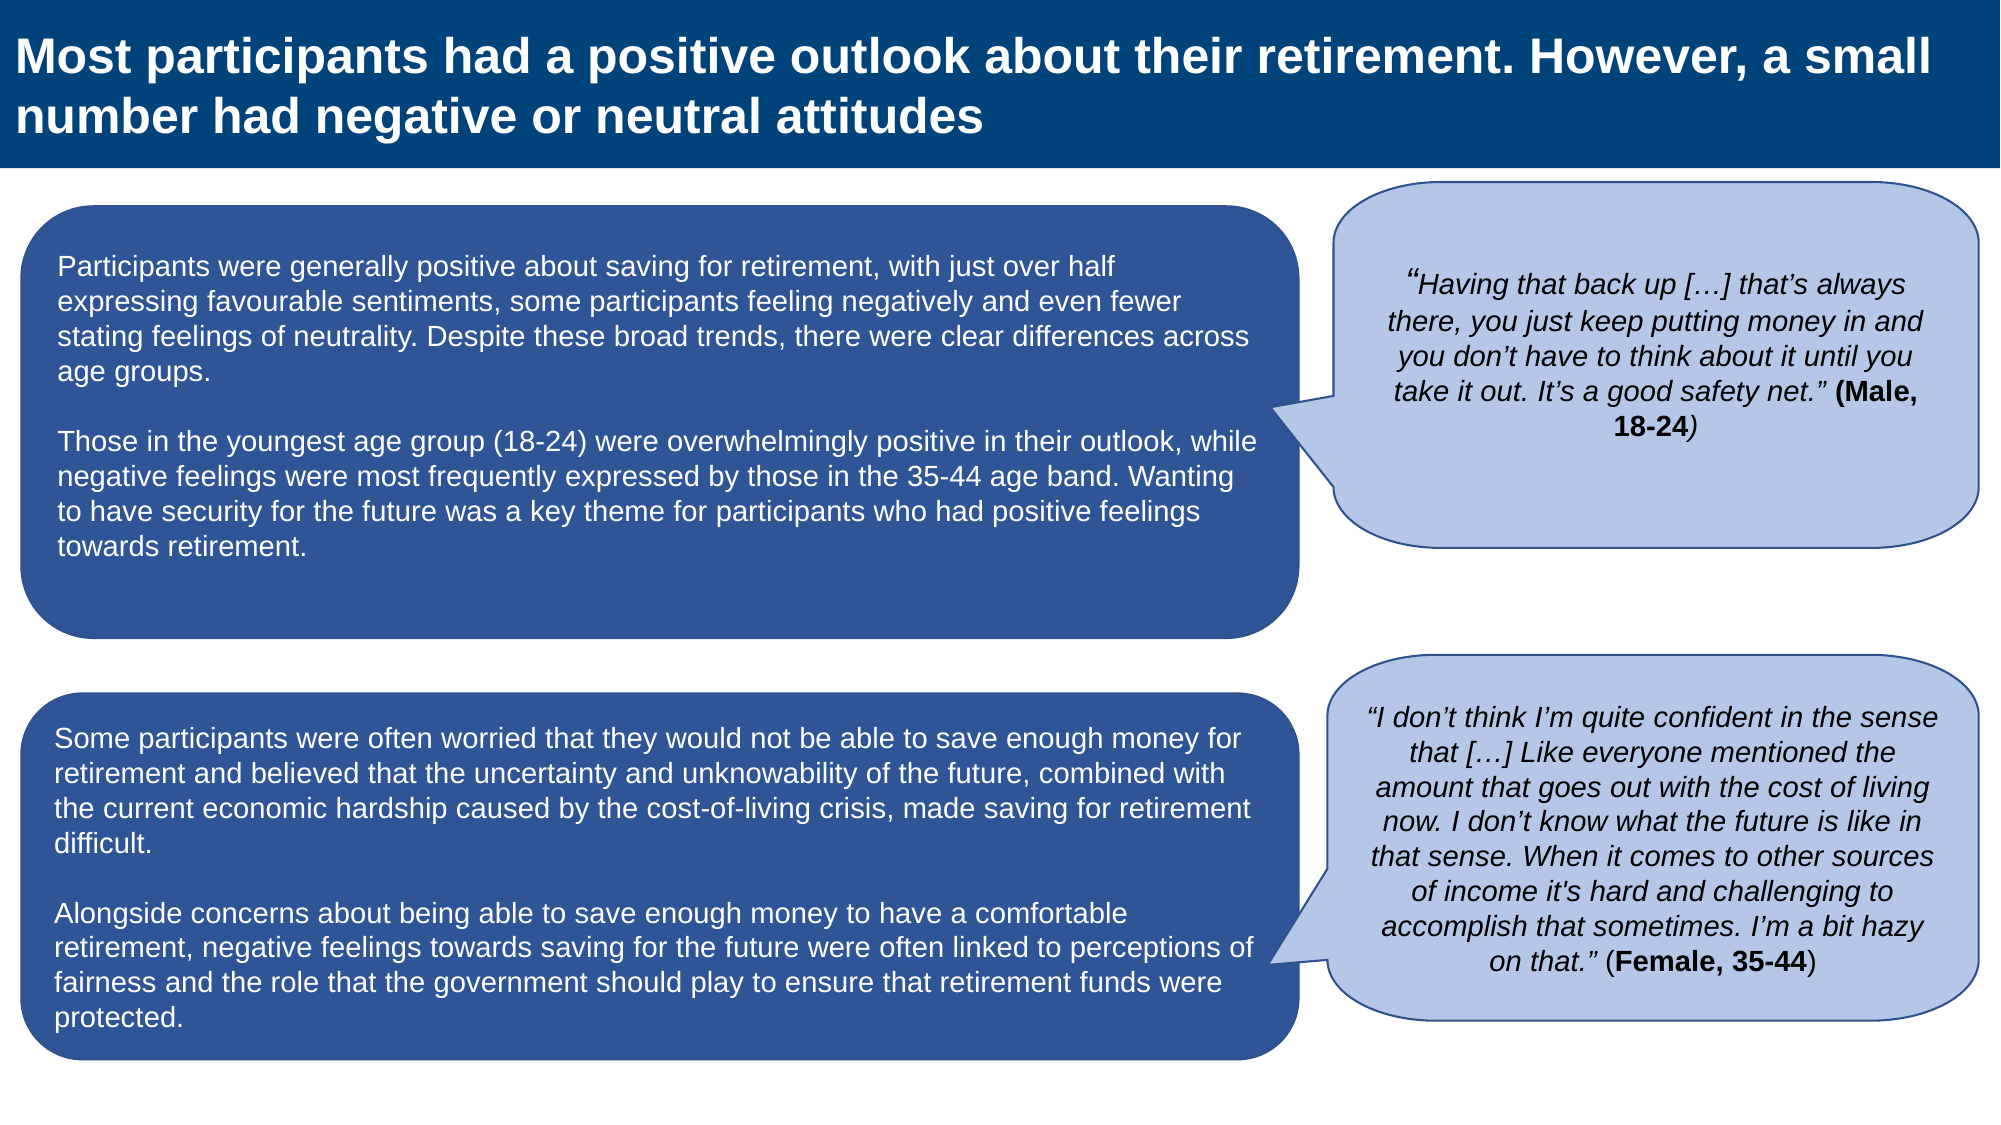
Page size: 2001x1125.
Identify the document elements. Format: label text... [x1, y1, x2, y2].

text_box “I don’t think I’m quite confident in the sense that […] Like everyone mentioned the amount that goes out with the cost of living now. I don’t know what the future is like in that sense. When it comes to other sources of income it's hard and challenging to accomplish that sometimes. I’m a bit hazy on that.” (Female, 35-44) [1267, 654, 1979, 1021]
text_box Participants were generally positive about saving for retirement, with just over half expressing favourable sentiments, some participants feeling negatively and even fewer stating feelings of neutrality. Despite these broad trends, there were clear differences across age groups. Those in the youngest age group (18-24) were overwhelmingly positive in their outlook, while negative feelings were most frequently expressed by those in the 35-44 age band. Wanting to have security for the future was a key theme for participants who had positive feelings towards retirement. [21, 206, 1299, 639]
title Most participants had a positive outlook about their retirement. However, a small number had negative or neutral attitudes [0, 0, 2000, 169]
text_box Some participants were often worried that they would not be able to save enough money for retirement and believed that the uncertainty and unknowability of the future, combined with the current economic hardship caused by the cost-of-living crisis, made saving for retirement difficult. Alongside concerns about being able to save enough money to have a comfortable retirement, negative feelings towards saving for the future were often linked to perceptions of fairness and the role that the government should play to ensure that retirement funds were protected. [21, 693, 1299, 1060]
text_box “Having that back up […] that’s always there, you just keep putting money in and you don’t have to think about it until you take it out. It’s a good safety net.” (Male, 18-24) [1270, 182, 1979, 548]
